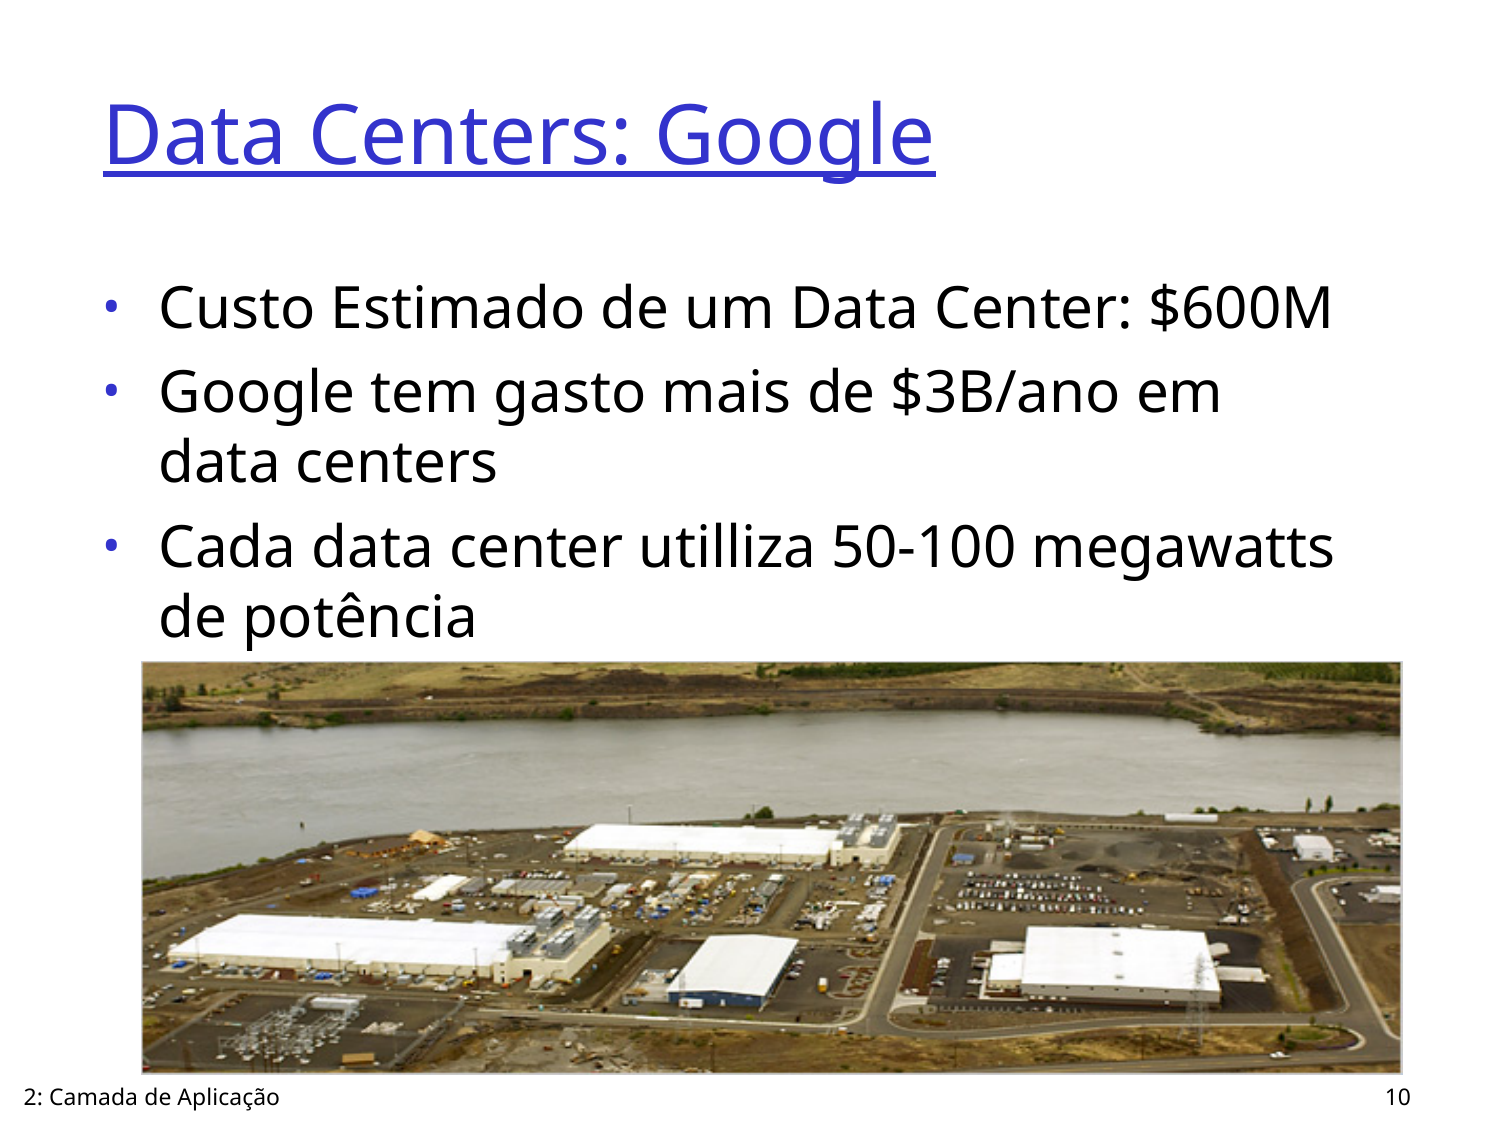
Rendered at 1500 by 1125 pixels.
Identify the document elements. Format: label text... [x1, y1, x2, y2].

picture [141, 661, 1403, 1075]
text_box Custo Estimado de um Data Center: $600M Google tem gasto mais de $3B/ano em data centers Cada data center utilliza 50-100 megawatts de potência [87, 262, 1363, 1026]
text_box Data Centers: Google [87, 37, 1363, 225]
